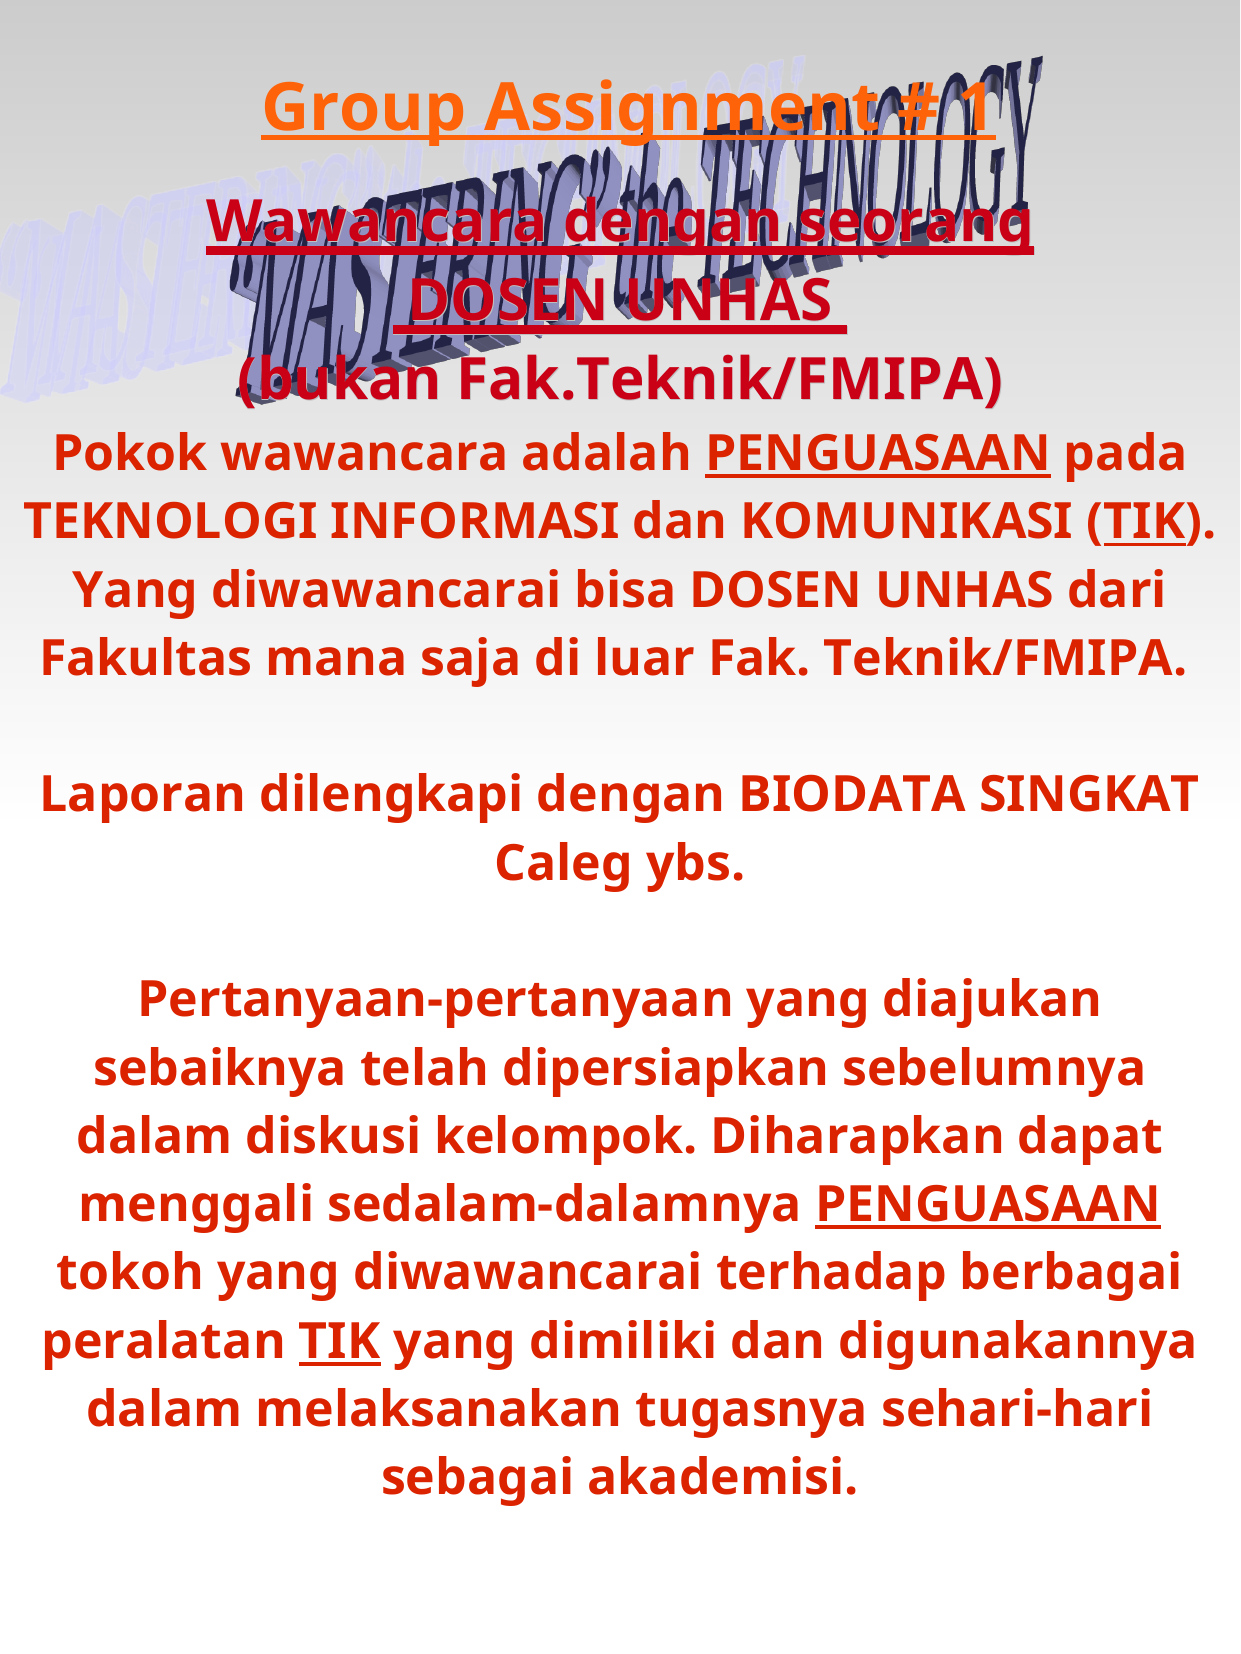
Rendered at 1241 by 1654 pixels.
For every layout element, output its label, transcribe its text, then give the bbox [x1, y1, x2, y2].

list Group Assignment # 1 Wawancara dengan seorang DOSEN UNHAS (bukan Fak.Teknik/FMIPA) Pokok wawancara adalah PENGUASAAN pada TEKNOLOGI INFORMASI dan KOMUNIKASI (TIK). Yang diwawancarai bisa DOSEN UNHAS dari Fakultas mana saja di luar Fak. Teknik/FMIPA. Laporan dilengkapi dengan BIODATA SINGKAT Caleg ybs. Pertanyaan-pertanyaan yang diajukan sebaiknya telah dipersiapkan sebelumnya dalam diskusi kelompok. Diharapkan dapat menggali sedalam-dalamnya PENGUASAAN tokoh yang diwawancarai terhadap berbagai peralatan TIK yang dimiliki dan digunakannya dalam melaksanakan tugasnya sehari-hari sebagai akademisi. [0, 29, 1241, 1585]
